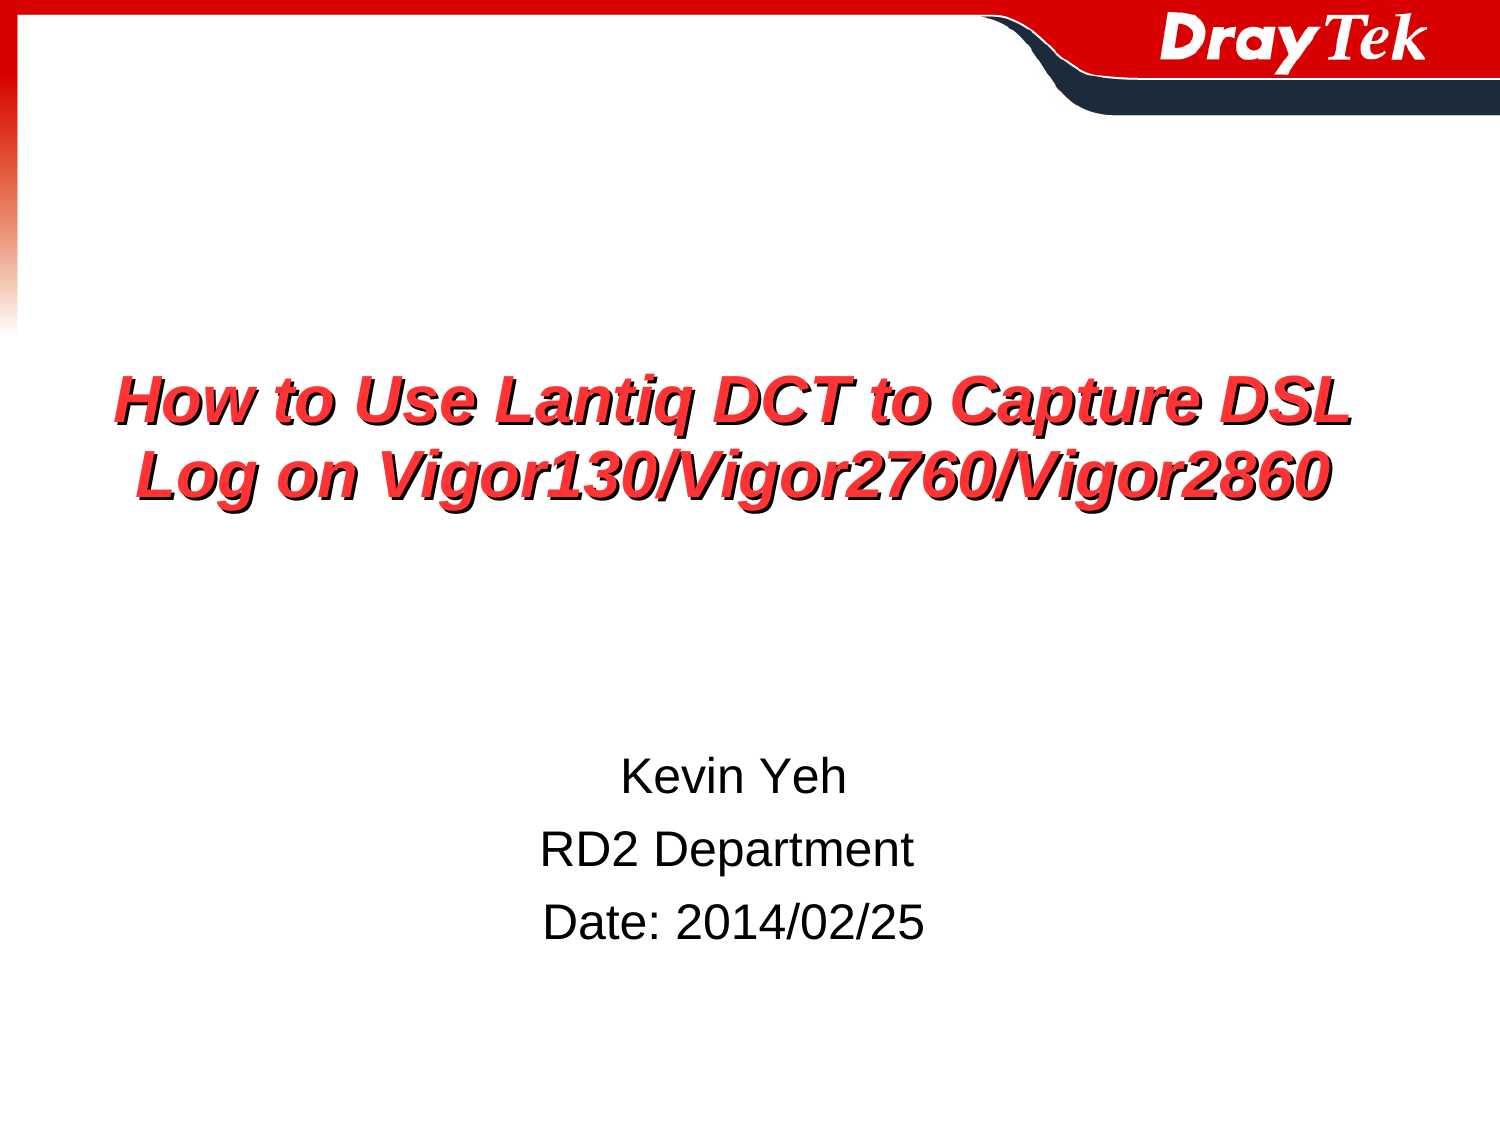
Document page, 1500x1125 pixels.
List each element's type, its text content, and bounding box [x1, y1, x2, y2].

picture [0, 0, 1500, 1125]
subtitle How to Use Lantiq DCT to Capture DSL Log on Vigor130/Vigor2760/Vigor2860 Kevin Yeh RD2 Department Date: 2014/02/25 [59, 118, 1409, 1102]
